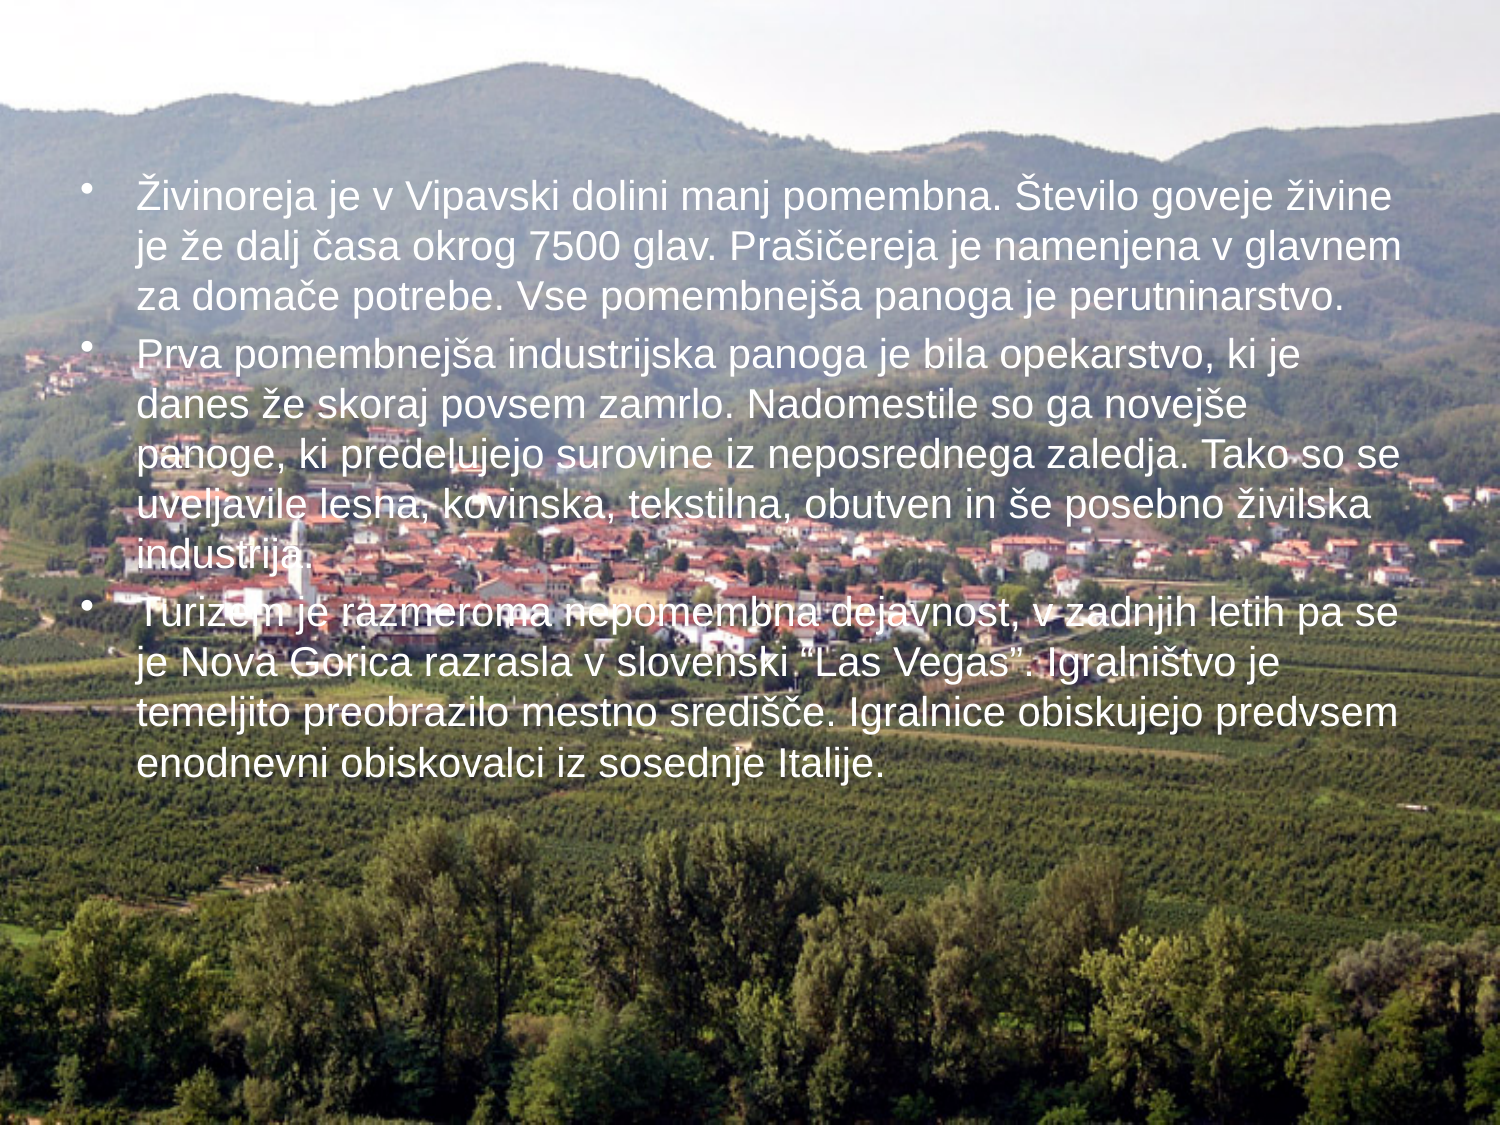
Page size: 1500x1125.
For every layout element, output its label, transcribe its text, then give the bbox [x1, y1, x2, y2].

list Živinoreja je v Vipavski dolini manj pomembna. Število goveje živine je že dalj časa okrog 7500 glav. Prašičereja je namenjena v glavnem za domače potrebe. Vse pomembnejša panoga je perutninarstvo. Prva pomembnejša industrijska panoga je bila opekarstvo, ki je danes že skoraj povsem zamrlo. Nadomestile so ga novejše panoge, ki predelujejo surovine iz neposrednega zaledja. Tako so se uveljavile lesna, kovinska, tekstilna, obutven in še posebno živilska industrija. Turizem je razmeroma nepomembna dejavnost, v zadnjih letih pa se je Nova Gorica razrasla v slovenski “Las Vegas”. Igralništvo je temeljito preobrazilo mestno središče. Igralnice obiskujejo predvsem enodnevni obiskovalci iz sosednje Italije. [64, 160, 1425, 904]
picture [0, 0, 1500, 1125]
